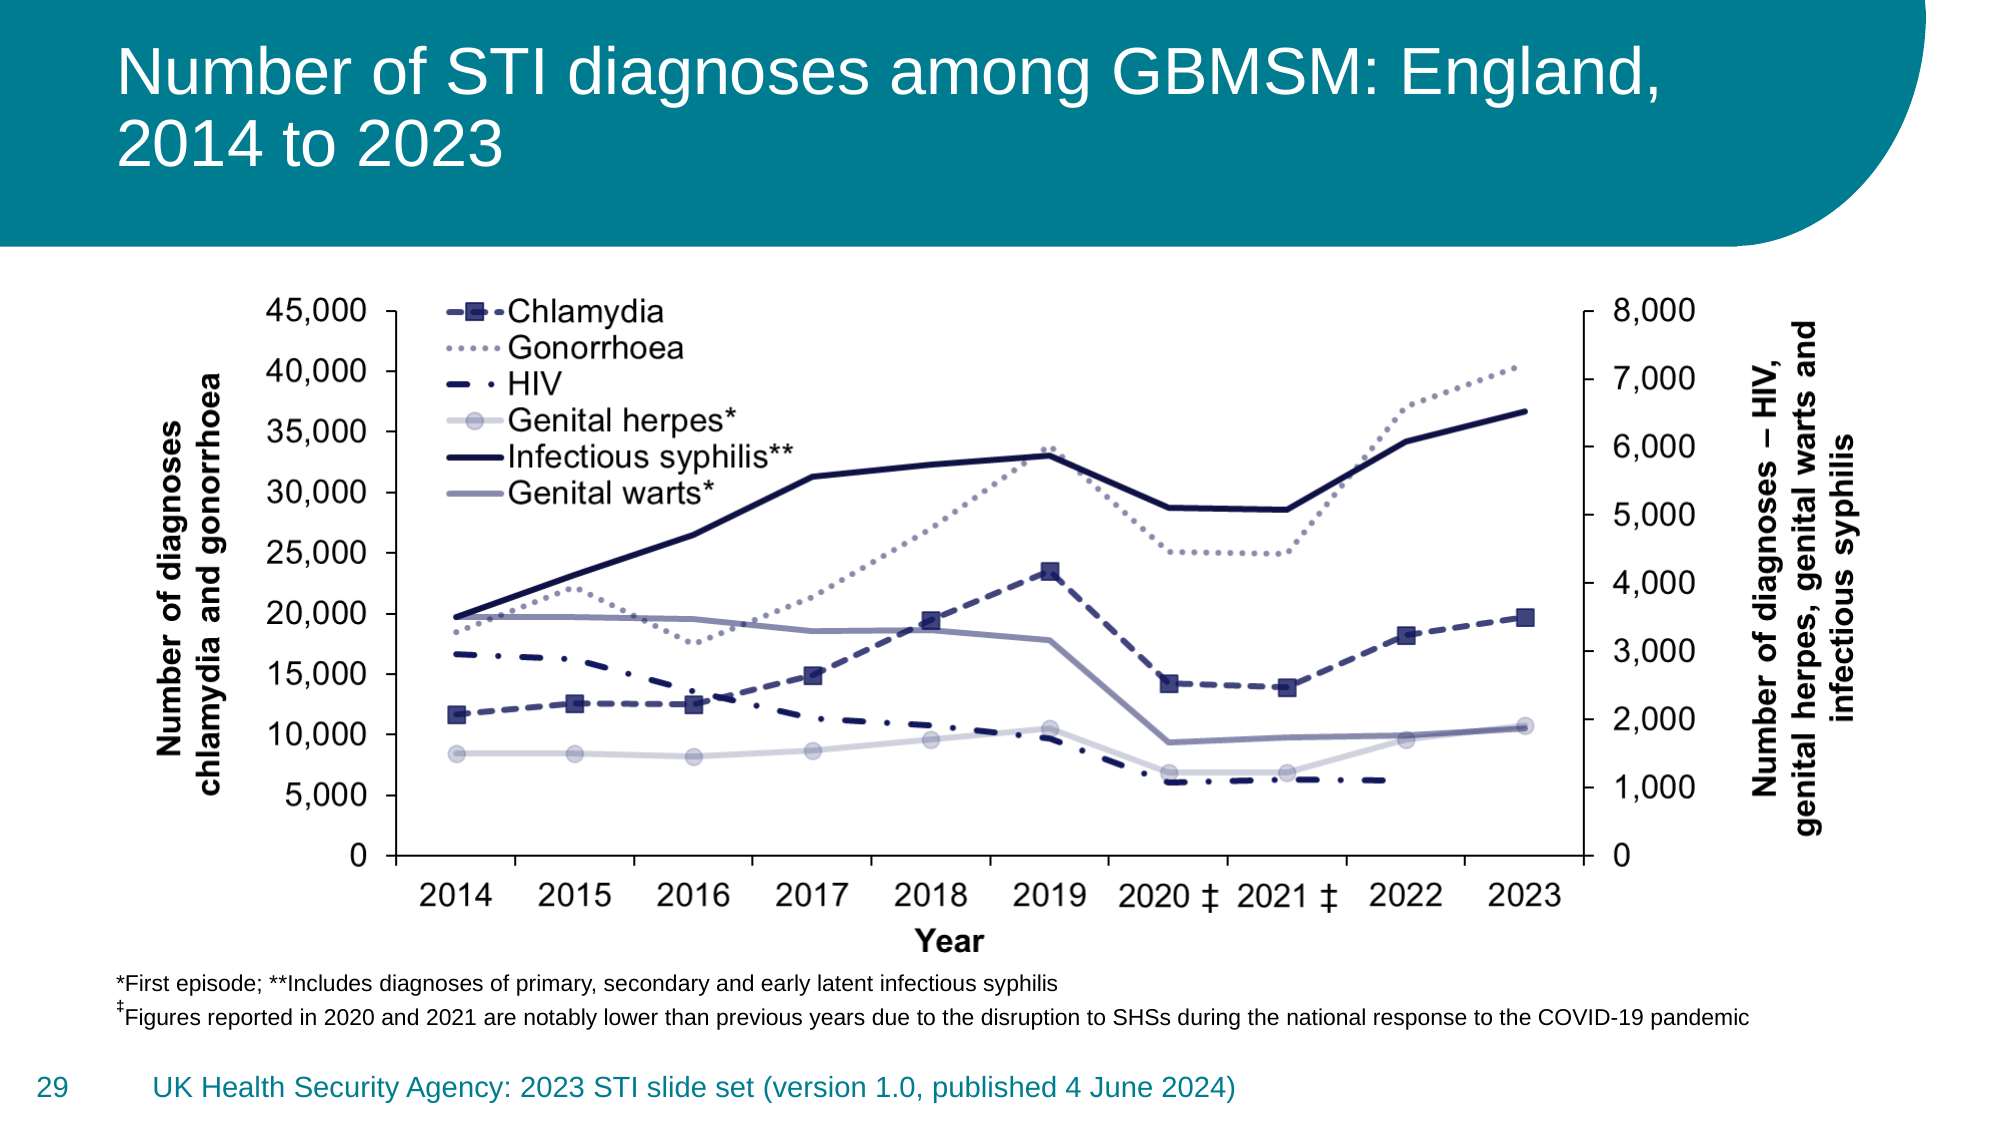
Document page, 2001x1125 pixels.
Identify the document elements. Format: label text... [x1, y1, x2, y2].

text_box UK Health Security Agency: 2023 STI slide set (version 1.0, published 4 June 2024) [137, 1056, 1780, 1116]
title Number of STI diagnoses among GBMSM: England, 2014 to 2023 [101, 29, 1747, 189]
picture [137, 283, 1863, 962]
text_box [21, 1056, 120, 1117]
text_box *First episode; **Includes diagnoses of primary, secondary and early latent infectious syphilis ‡Figures reported in 2020 and 2021 are notably lower than previous years due to the disruption to SHSs during the national response to the COVID-19 pandemic [101, 961, 1798, 1060]
